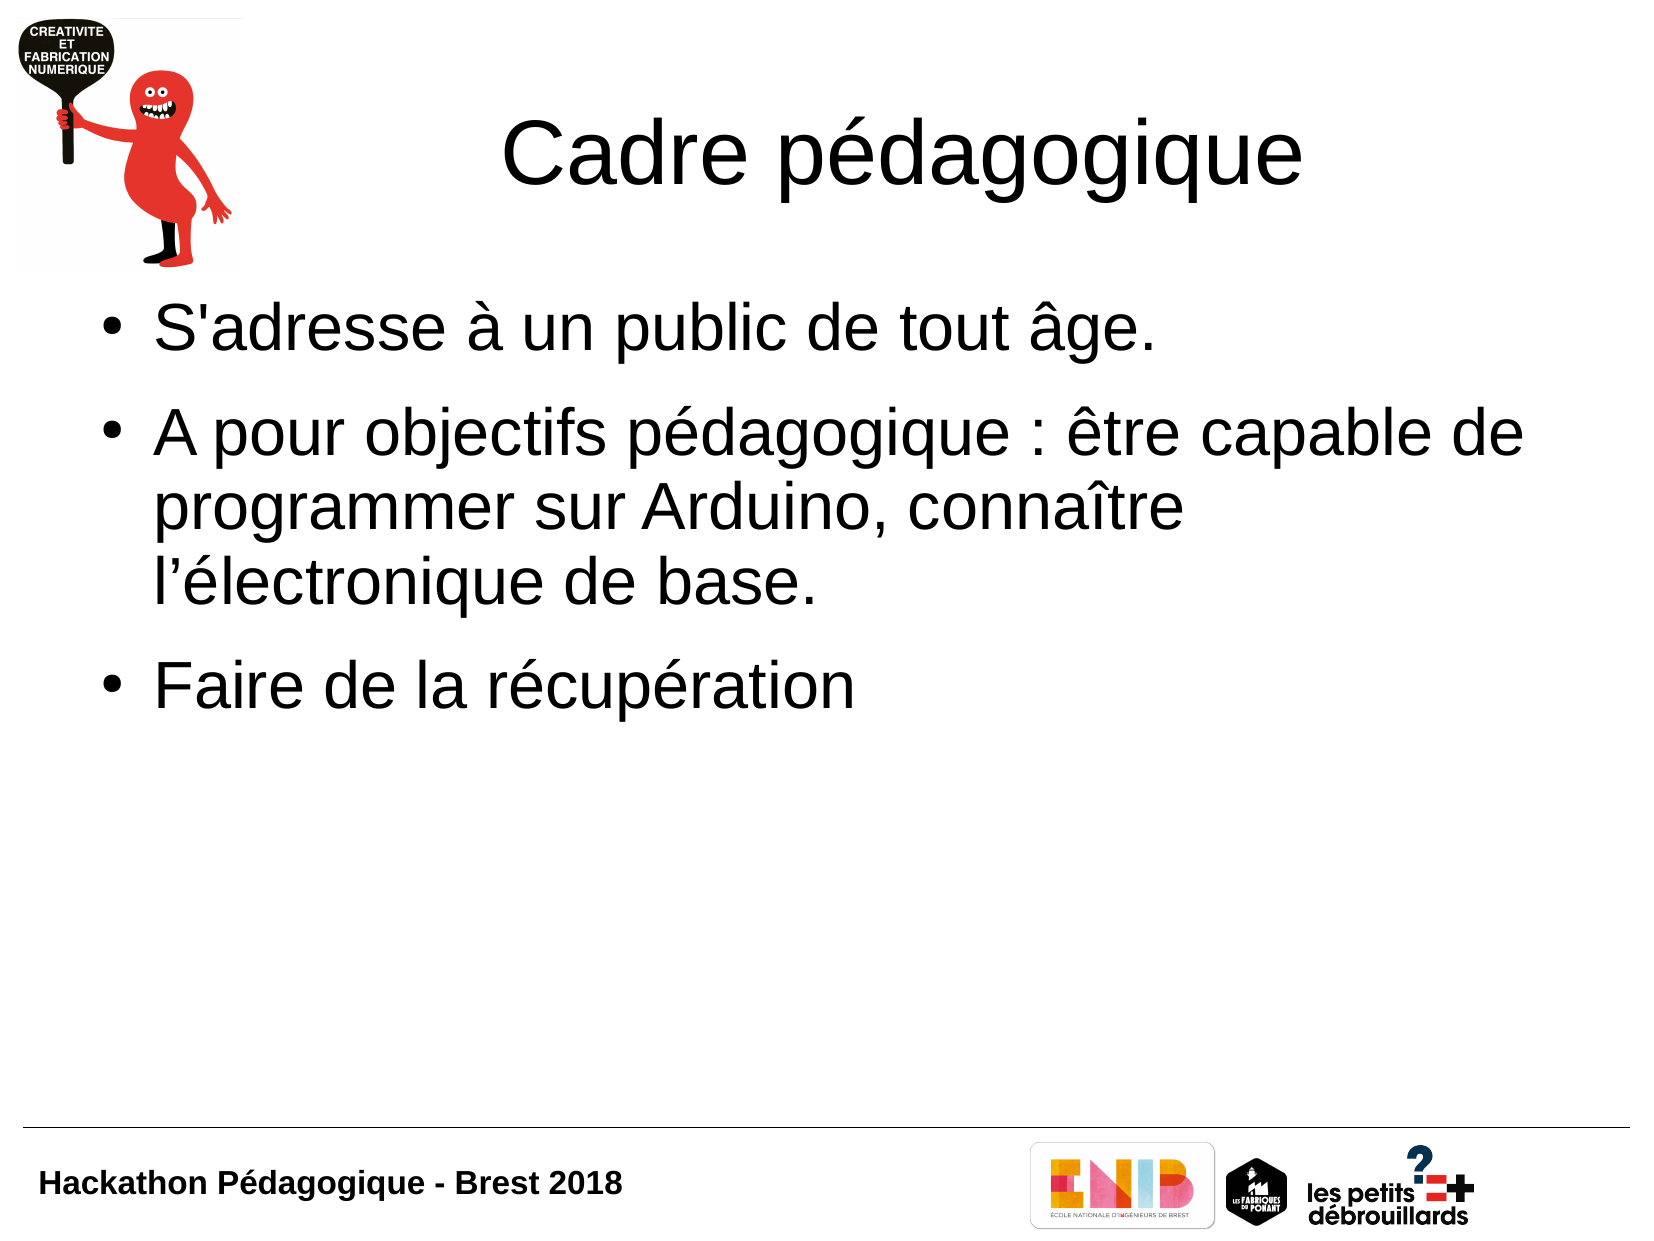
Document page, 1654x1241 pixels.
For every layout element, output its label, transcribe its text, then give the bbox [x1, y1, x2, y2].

picture [15, 18, 243, 269]
list S'adresse à un public de tout âge. A pour objectifs pédagogique : être capable de programmer sur Arduino, connaître l’électronique de base. Faire de la récupération [82, 290, 1571, 1109]
text_box Hackathon Pédagogique - Brest 2018 [23, 1157, 945, 1210]
picture [1308, 1145, 1474, 1225]
title Cadre pédagogique [243, 49, 1571, 257]
picture [1015, 1127, 1287, 1241]
